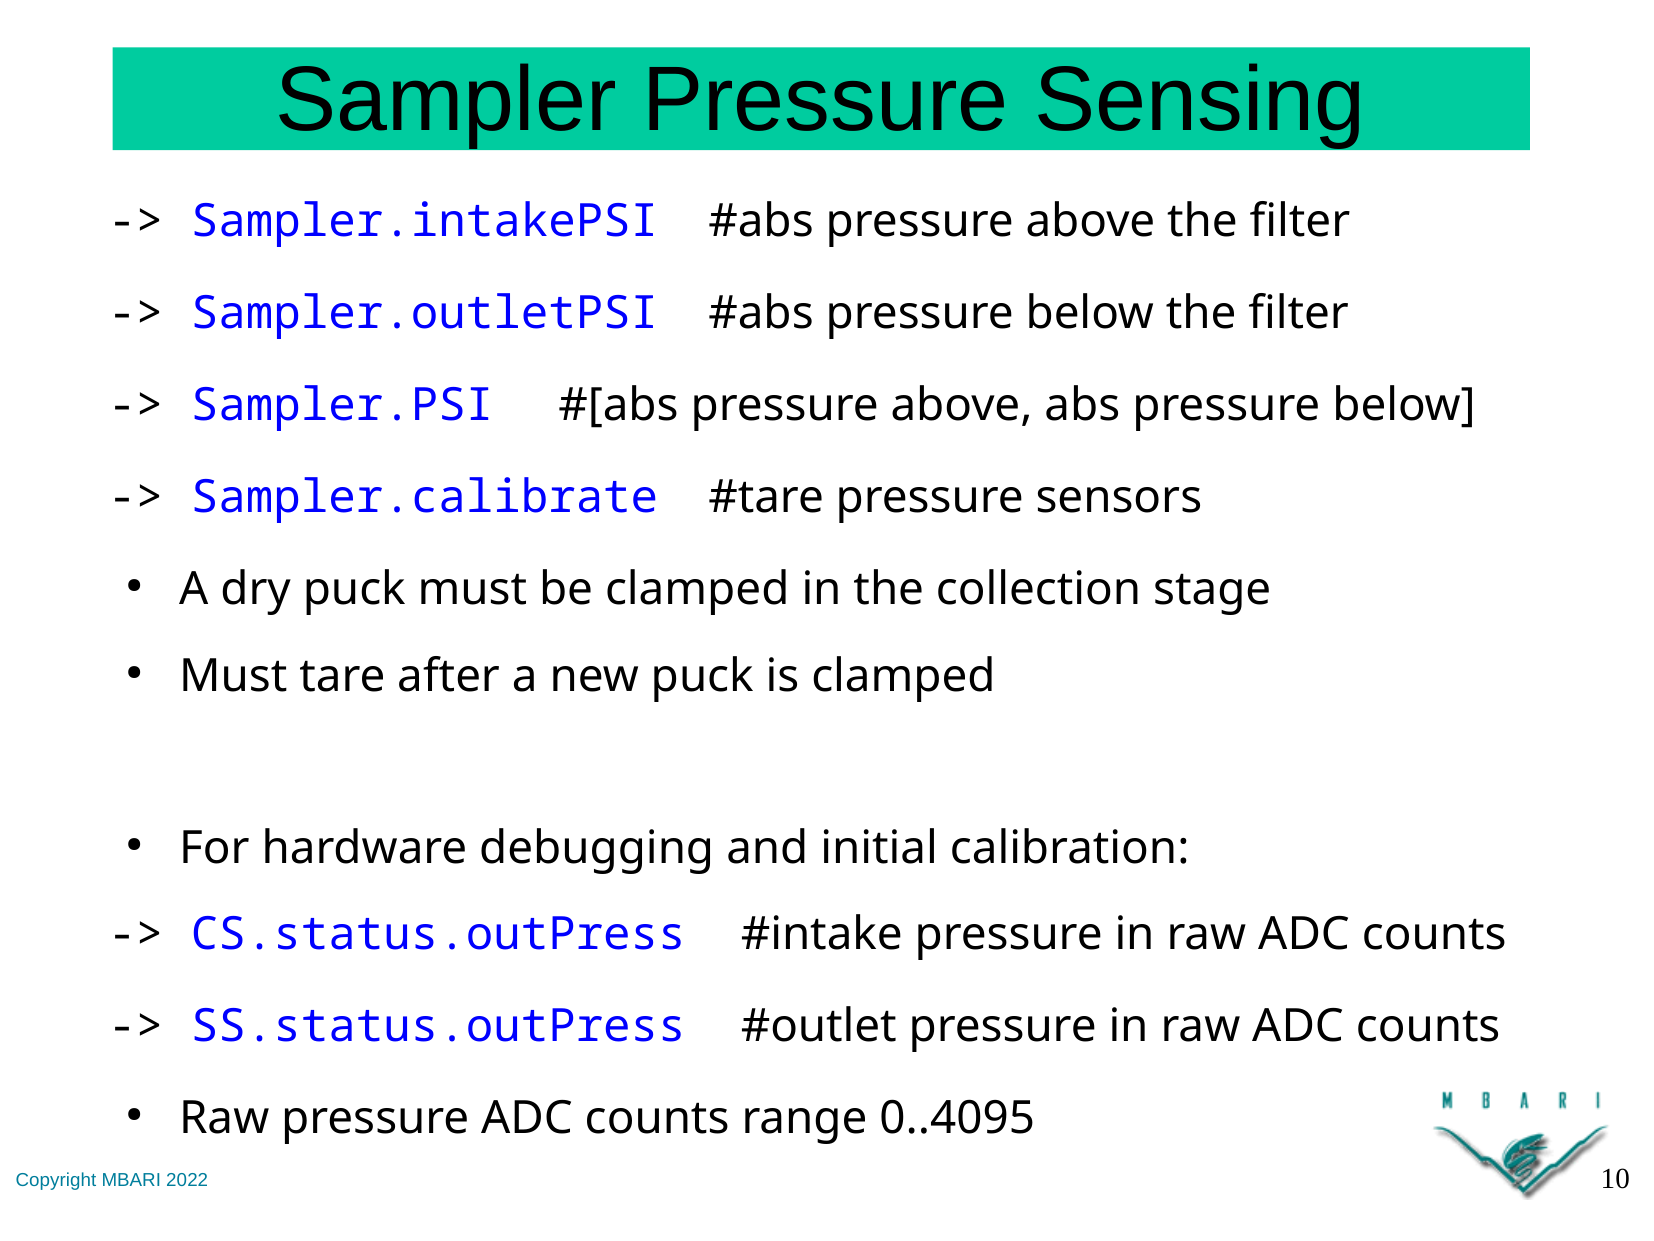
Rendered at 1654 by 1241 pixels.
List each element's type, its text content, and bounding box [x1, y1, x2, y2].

title Sampler Pressure Sensing [112, 47, 1530, 151]
list -> Sampler.intakePSI #abs pressure above the filter -> Sampler.outletPSI #abs pressure below the filter -> Sampler.PSI #[abs pressure above, abs pressure below] -> Sampler.calibrate #tare pressure sensors A dry puck must be clamped in the collection stage Must tare after a new puck is clamped For hardware debugging and initial calibration: -> CS.status.outPress #intake pressure in raw ADC counts -> SS.status.outPress #outlet pressure in raw ADC counts Raw pressure ADC counts range 0..4095 [37, 187, 1613, 1156]
picture [1426, 1156, 1613, 1200]
